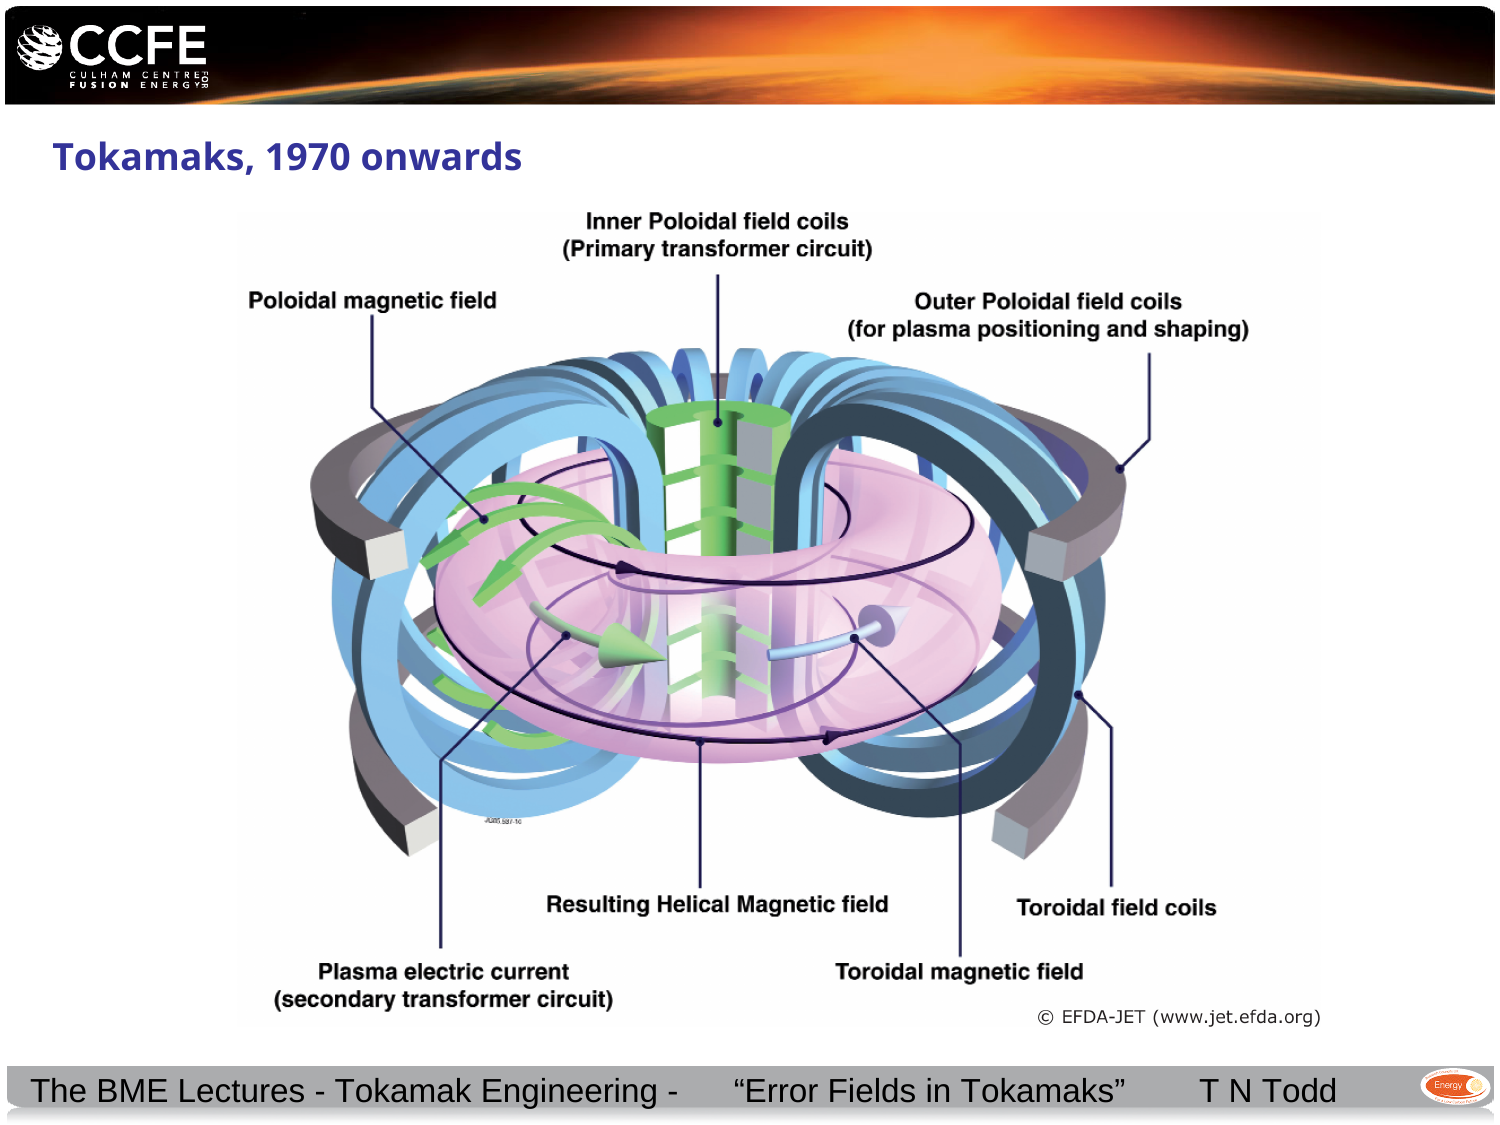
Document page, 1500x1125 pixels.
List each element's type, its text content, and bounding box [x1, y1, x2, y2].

text_box Tokamaks, 1970 onwards [37, 124, 539, 186]
picture [1421, 1067, 1490, 1106]
picture [5, 6, 1495, 105]
picture [237, 212, 1321, 1027]
